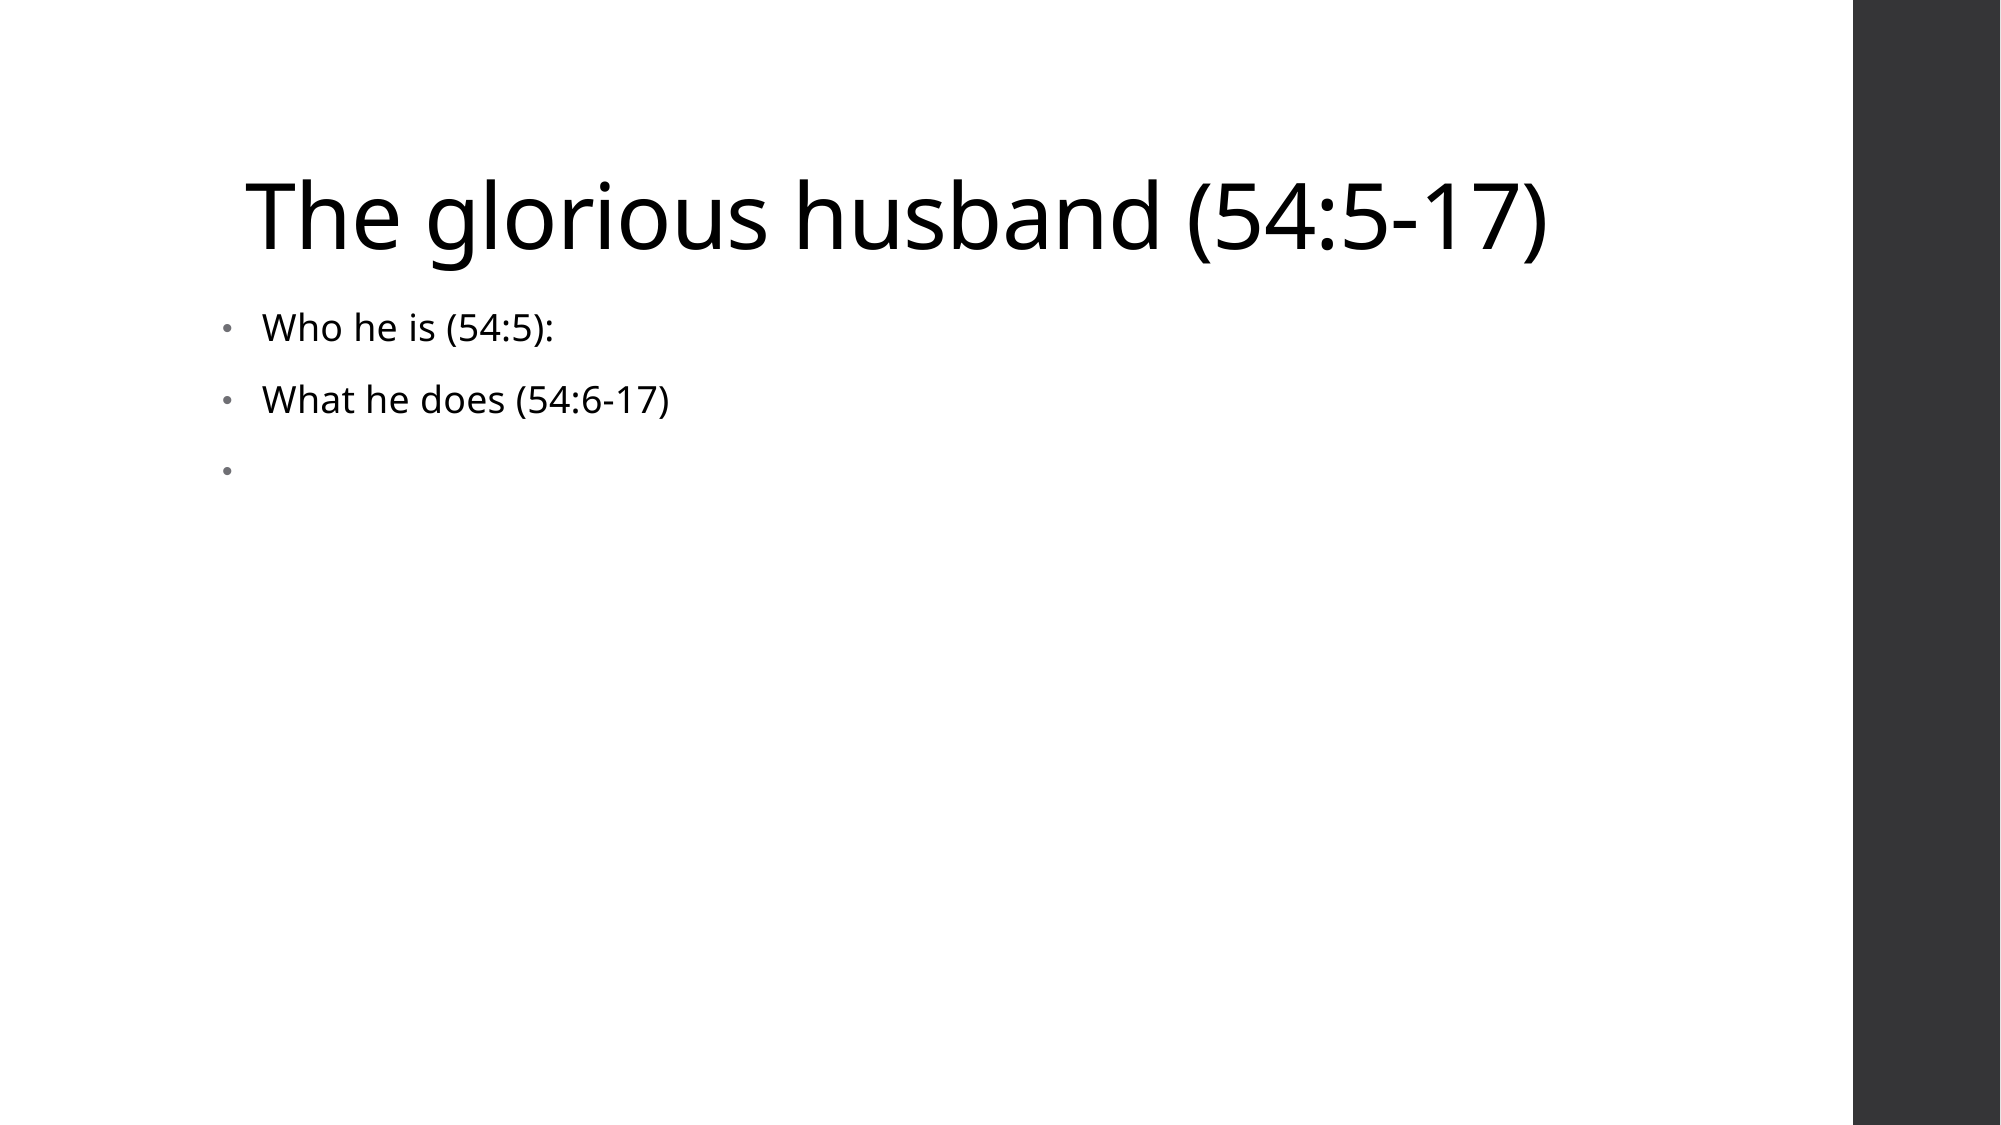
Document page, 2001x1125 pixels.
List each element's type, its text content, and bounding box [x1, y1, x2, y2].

list Who he is (54:5): What he does (54:6-17) [206, 299, 1617, 1014]
title The glorious husband (54:5-17) [206, 60, 1797, 278]
